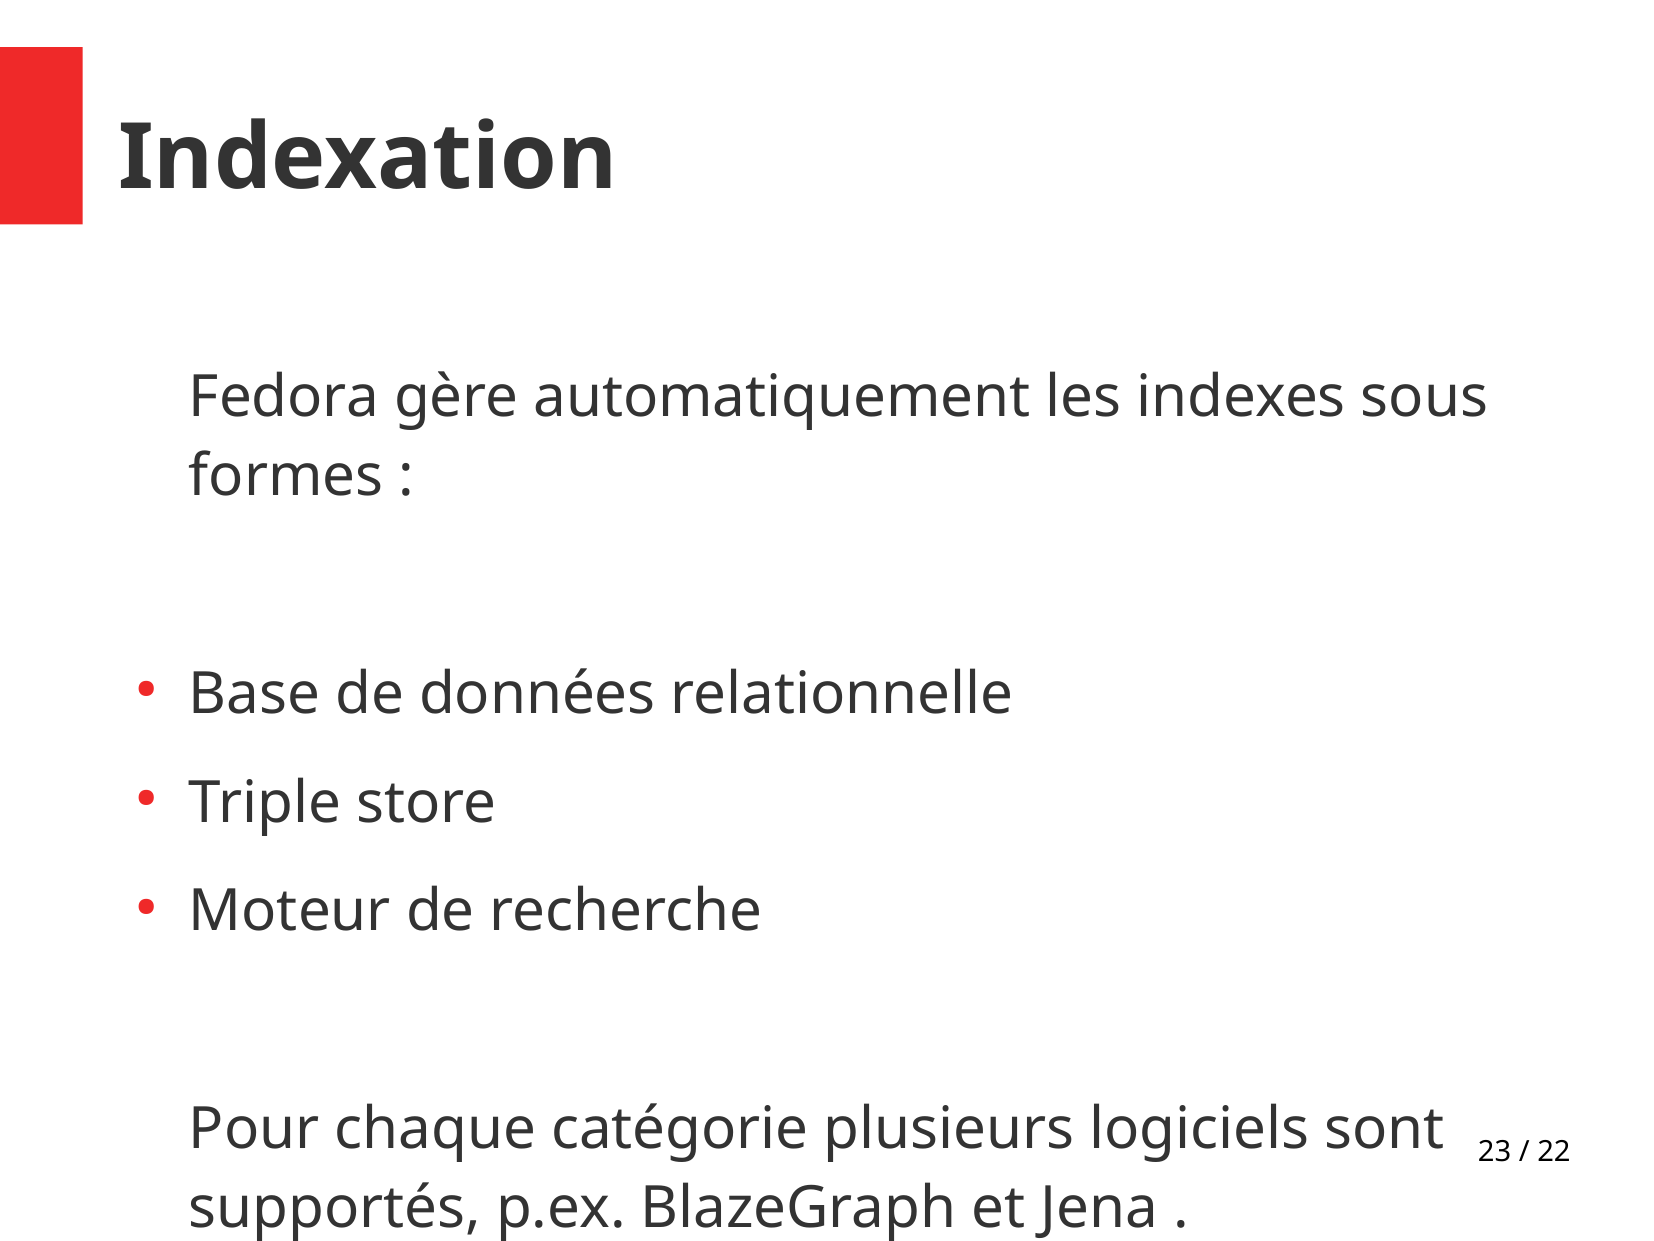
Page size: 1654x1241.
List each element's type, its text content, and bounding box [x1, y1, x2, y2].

list Fedora gère automatiquement les indexes sous formes : Base de données relationnelle Triple store Moteur de recherche Pour chaque catégorie plusieurs logiciels sont supportés, p.ex. BlazeGraph et Jena . [118, 354, 1536, 1074]
title Indexation [118, 49, 1571, 257]
